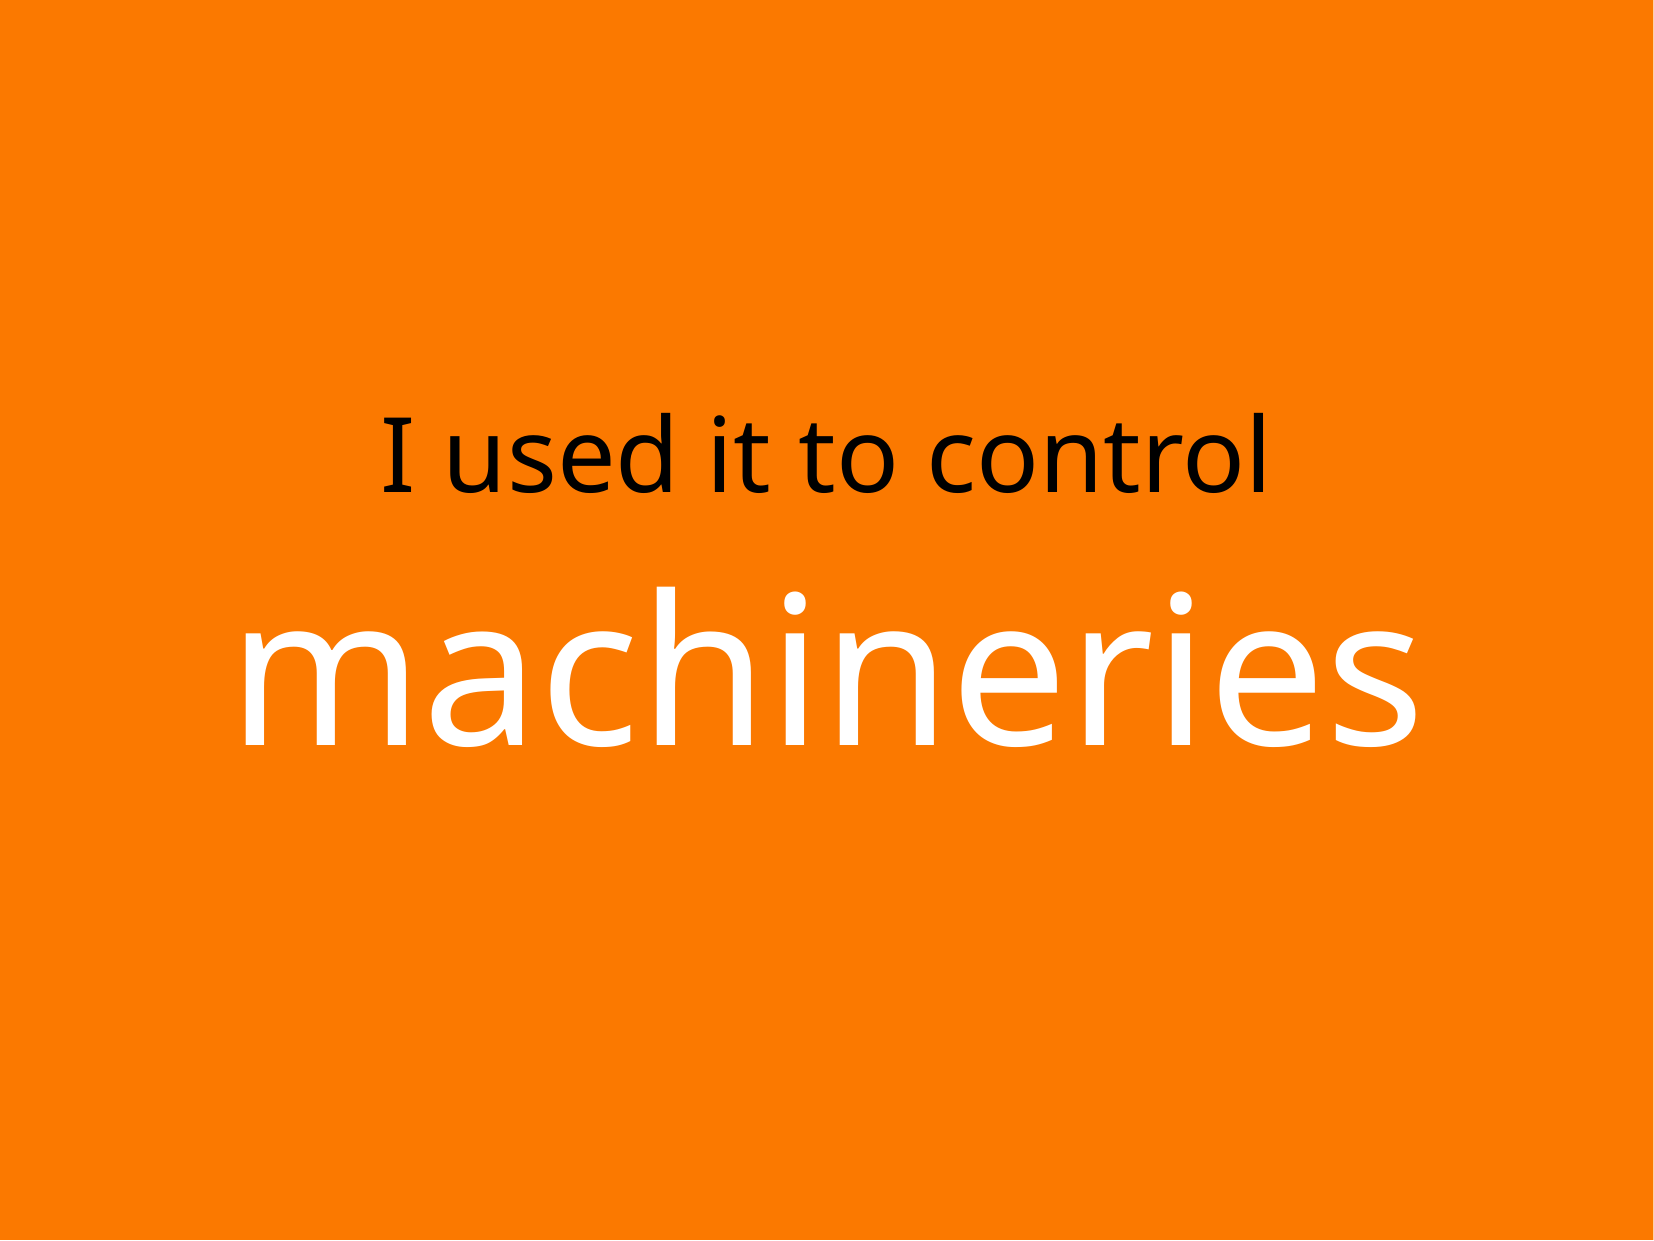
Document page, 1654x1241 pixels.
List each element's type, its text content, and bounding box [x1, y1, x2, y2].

text_box I used it to control machineries [0, 374, 1654, 814]
